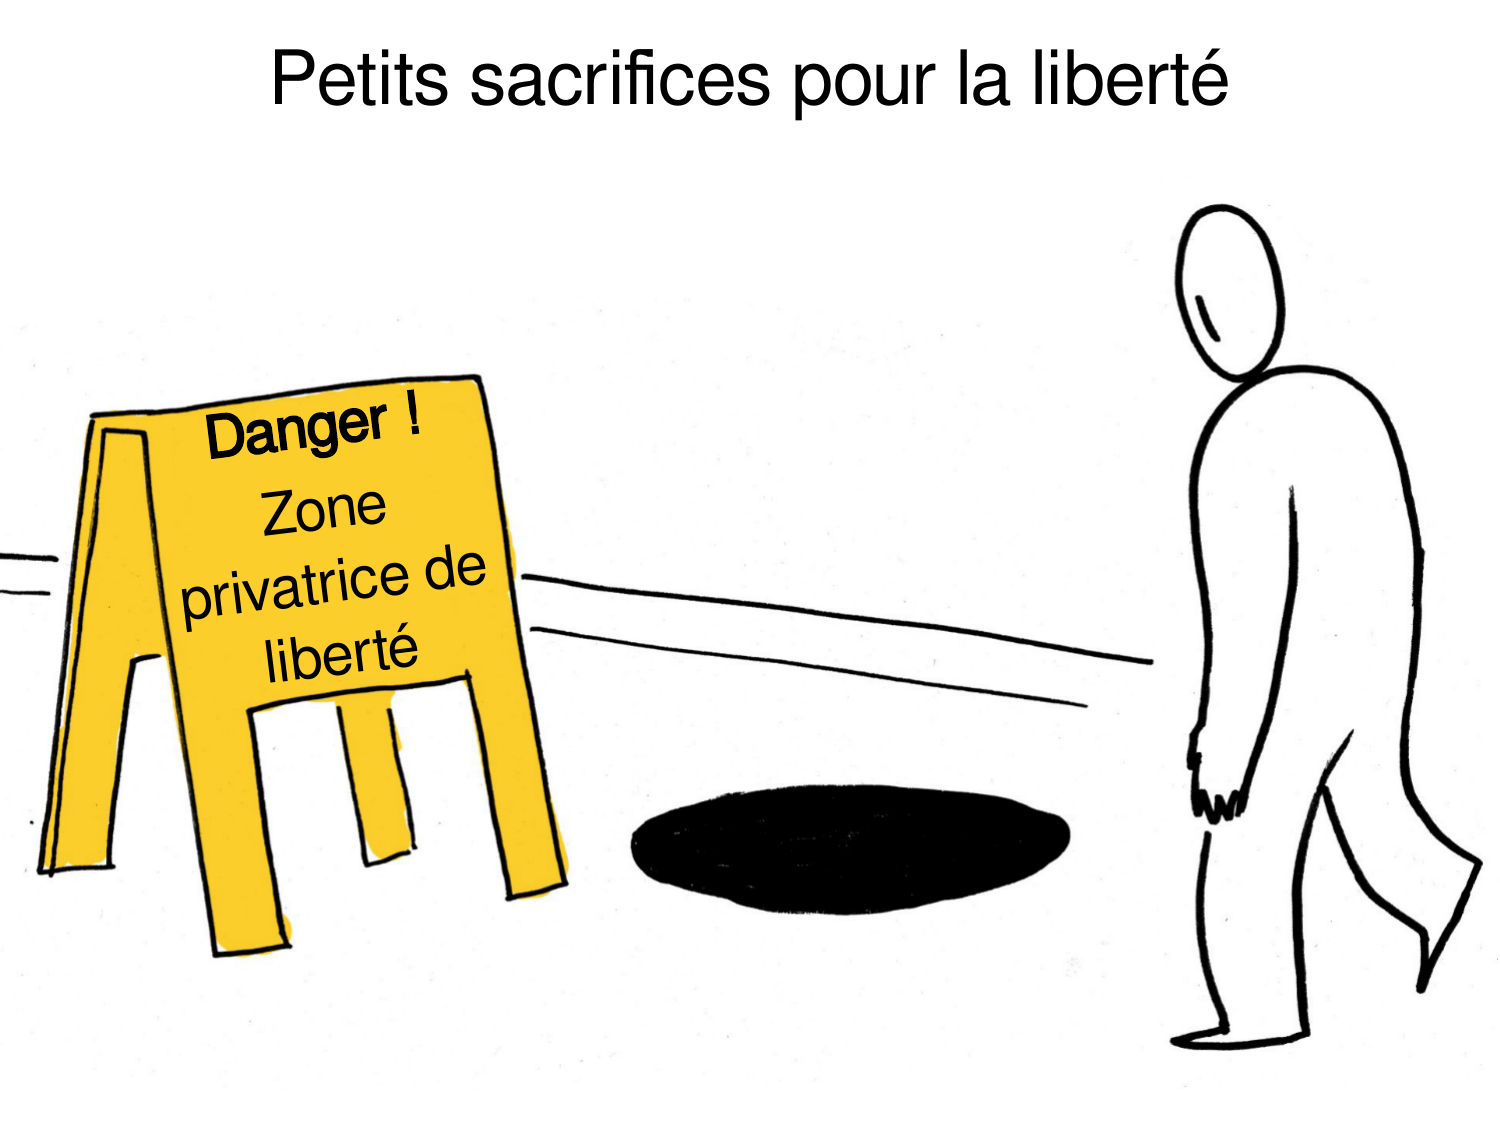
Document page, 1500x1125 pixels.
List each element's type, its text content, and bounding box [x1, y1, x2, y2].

text_box Petits sacrifices pour la liberté [17, 28, 1483, 201]
picture [0, 177, 1500, 1090]
text_box Danger ! Zone privatrice de liberté [130, 367, 527, 719]
